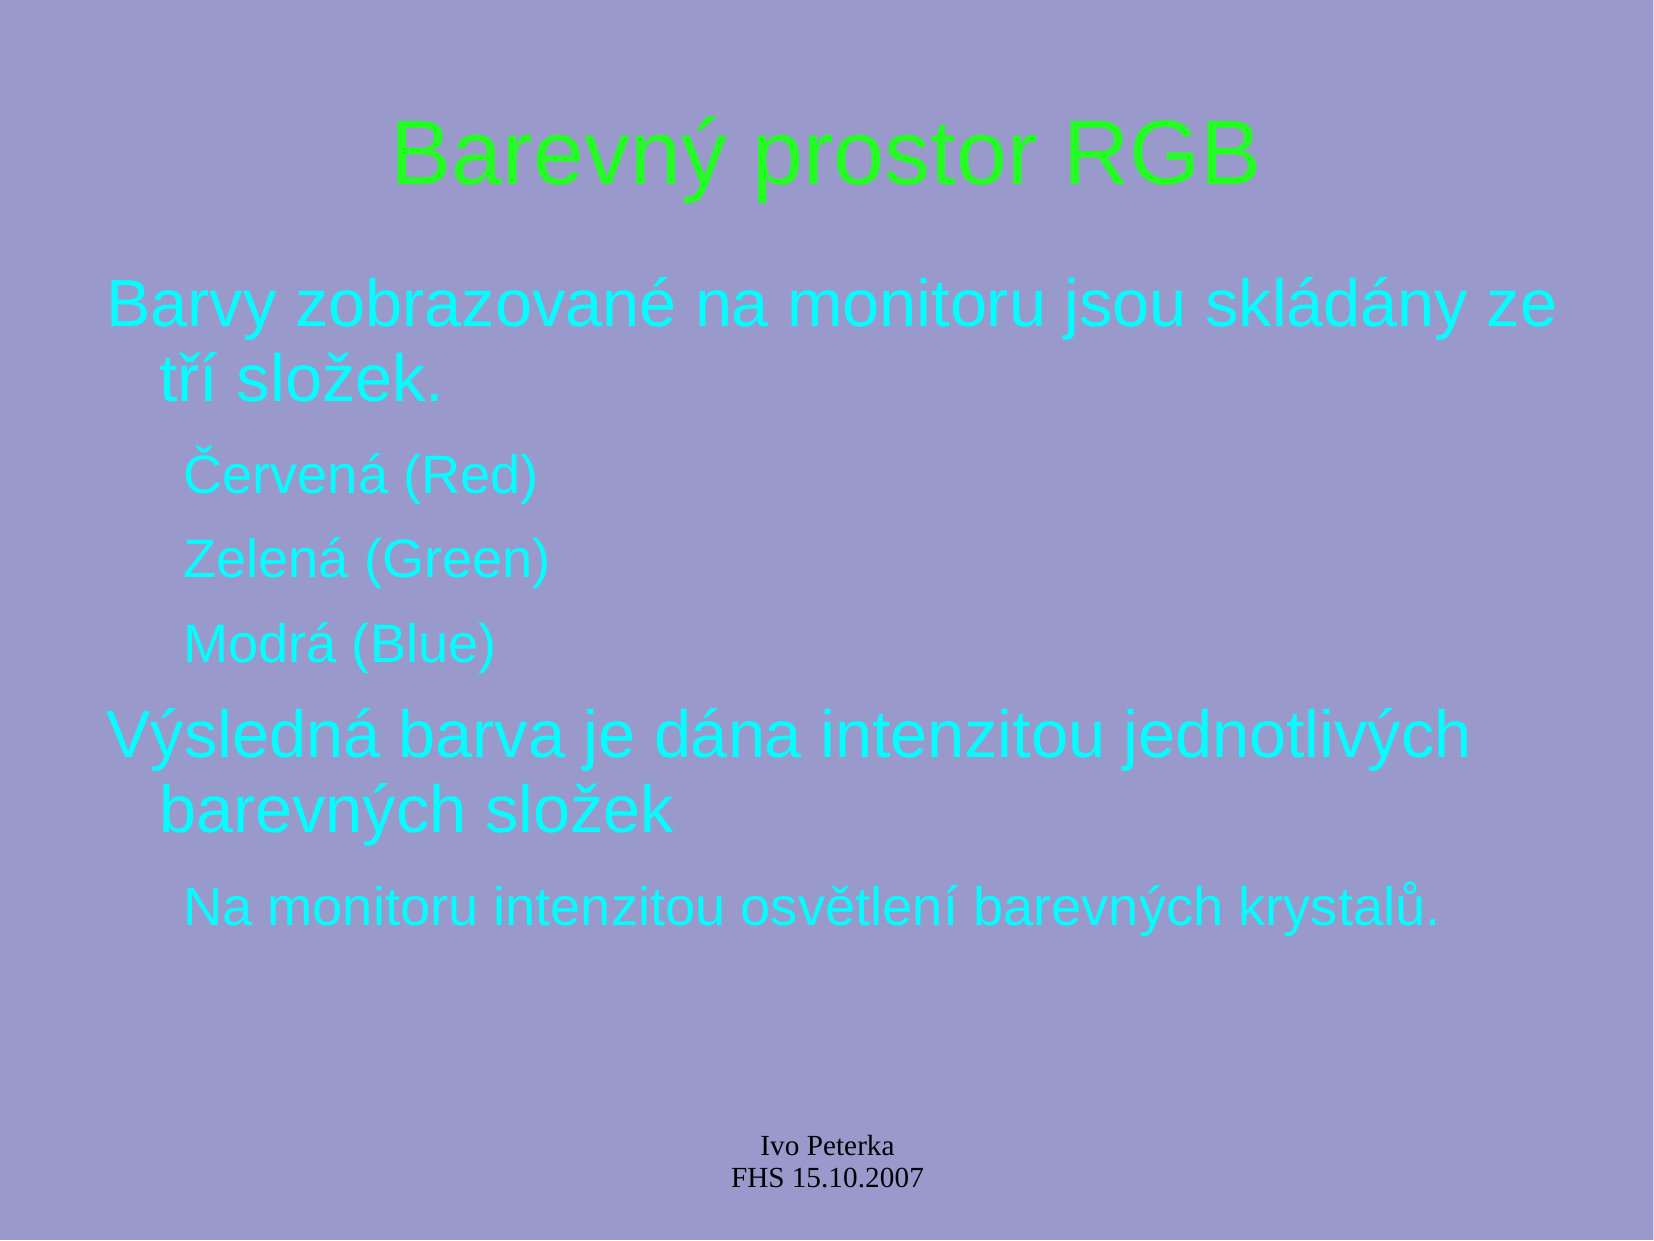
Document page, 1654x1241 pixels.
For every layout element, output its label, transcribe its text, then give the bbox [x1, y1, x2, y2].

title Barevný prostor RGB [82, 56, 1571, 250]
list Barvy zobrazované na monitoru jsou skládány ze tří složek. Červená (Red) Zelená (Green) Modrá (Blue) Výsledná barva je dána intenzitou jednotlivých barevných složek Na monitoru intenzitou osvětlení barevných krystalů. [88, 265, 1577, 1070]
